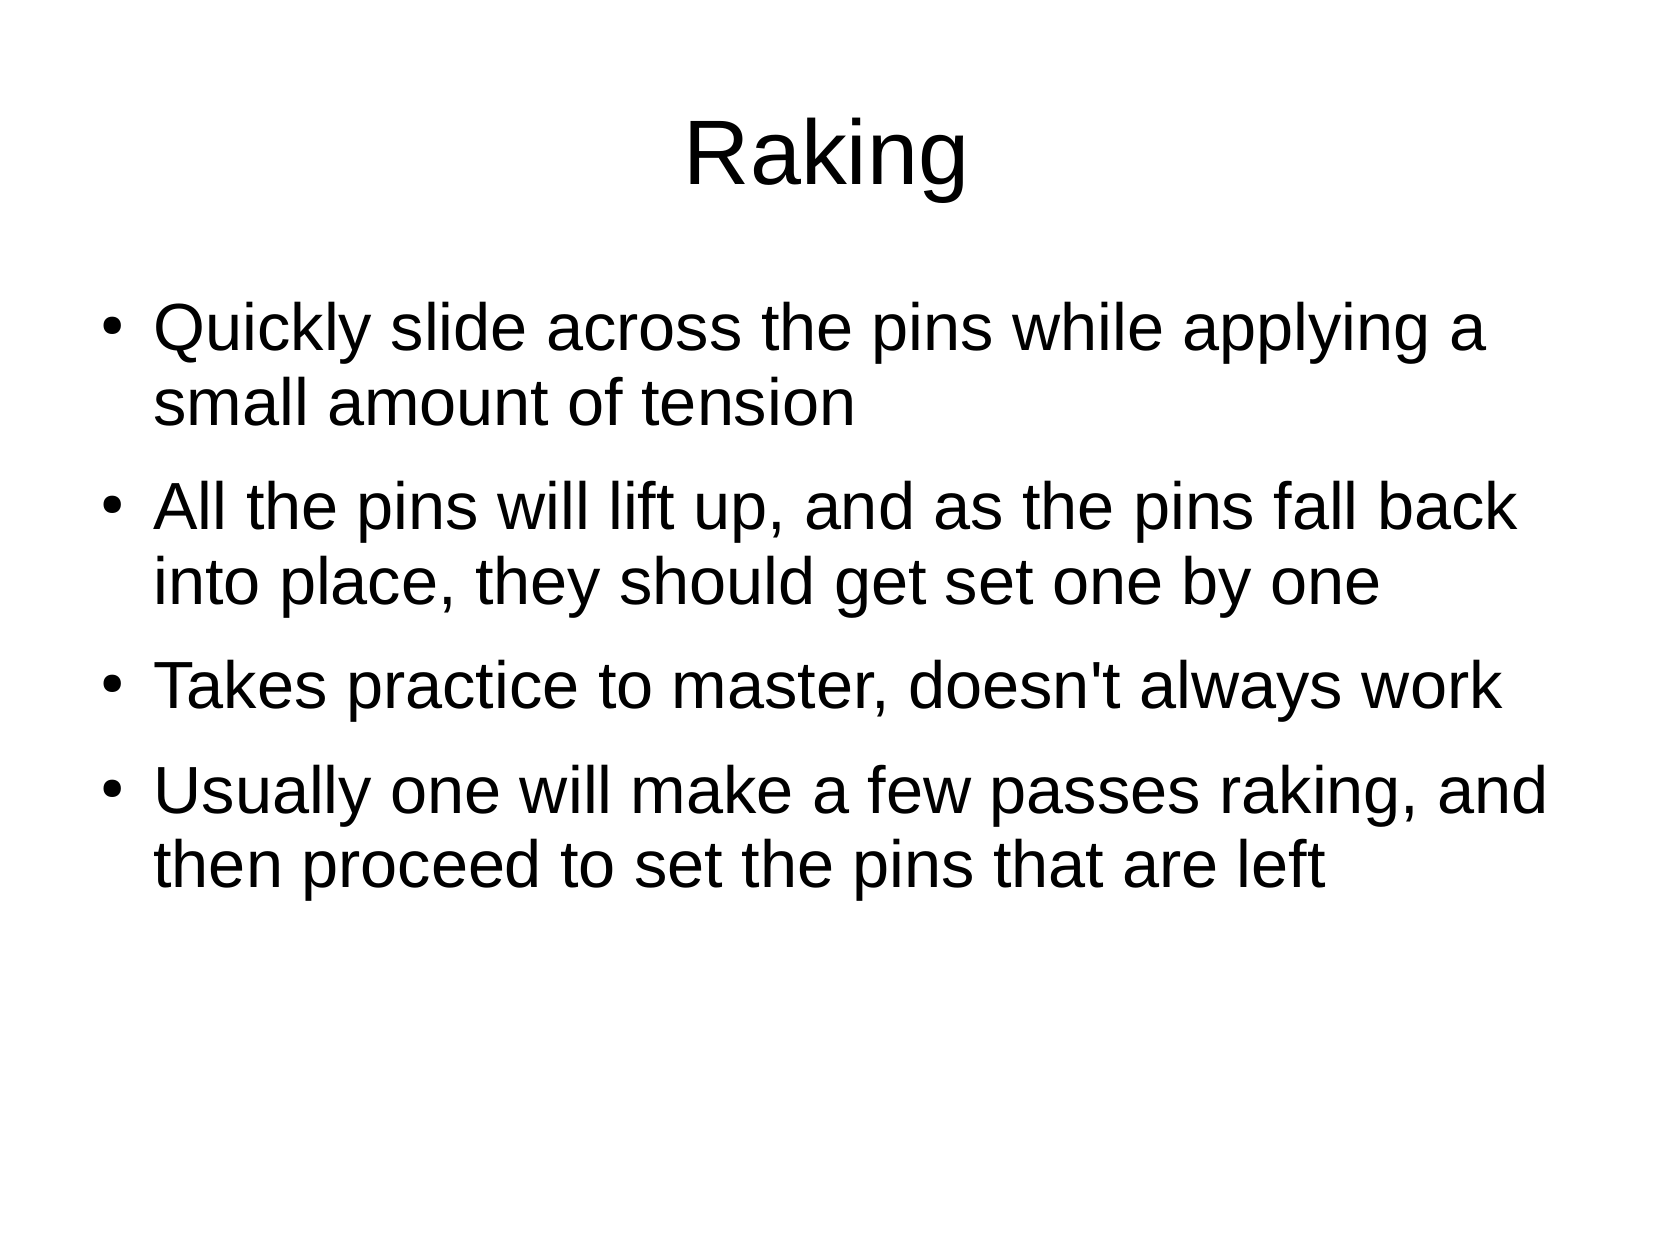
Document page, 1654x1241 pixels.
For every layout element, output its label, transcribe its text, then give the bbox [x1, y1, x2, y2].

list Quickly slide across the pins while applying a small amount of tension All the pins will lift up, and as the pins fall back into place, they should get set one by one Takes practice to master, doesn't always work Usually one will make a few passes raking, and then proceed to set the pins that are left [82, 290, 1571, 1109]
title Raking [82, 56, 1571, 250]
